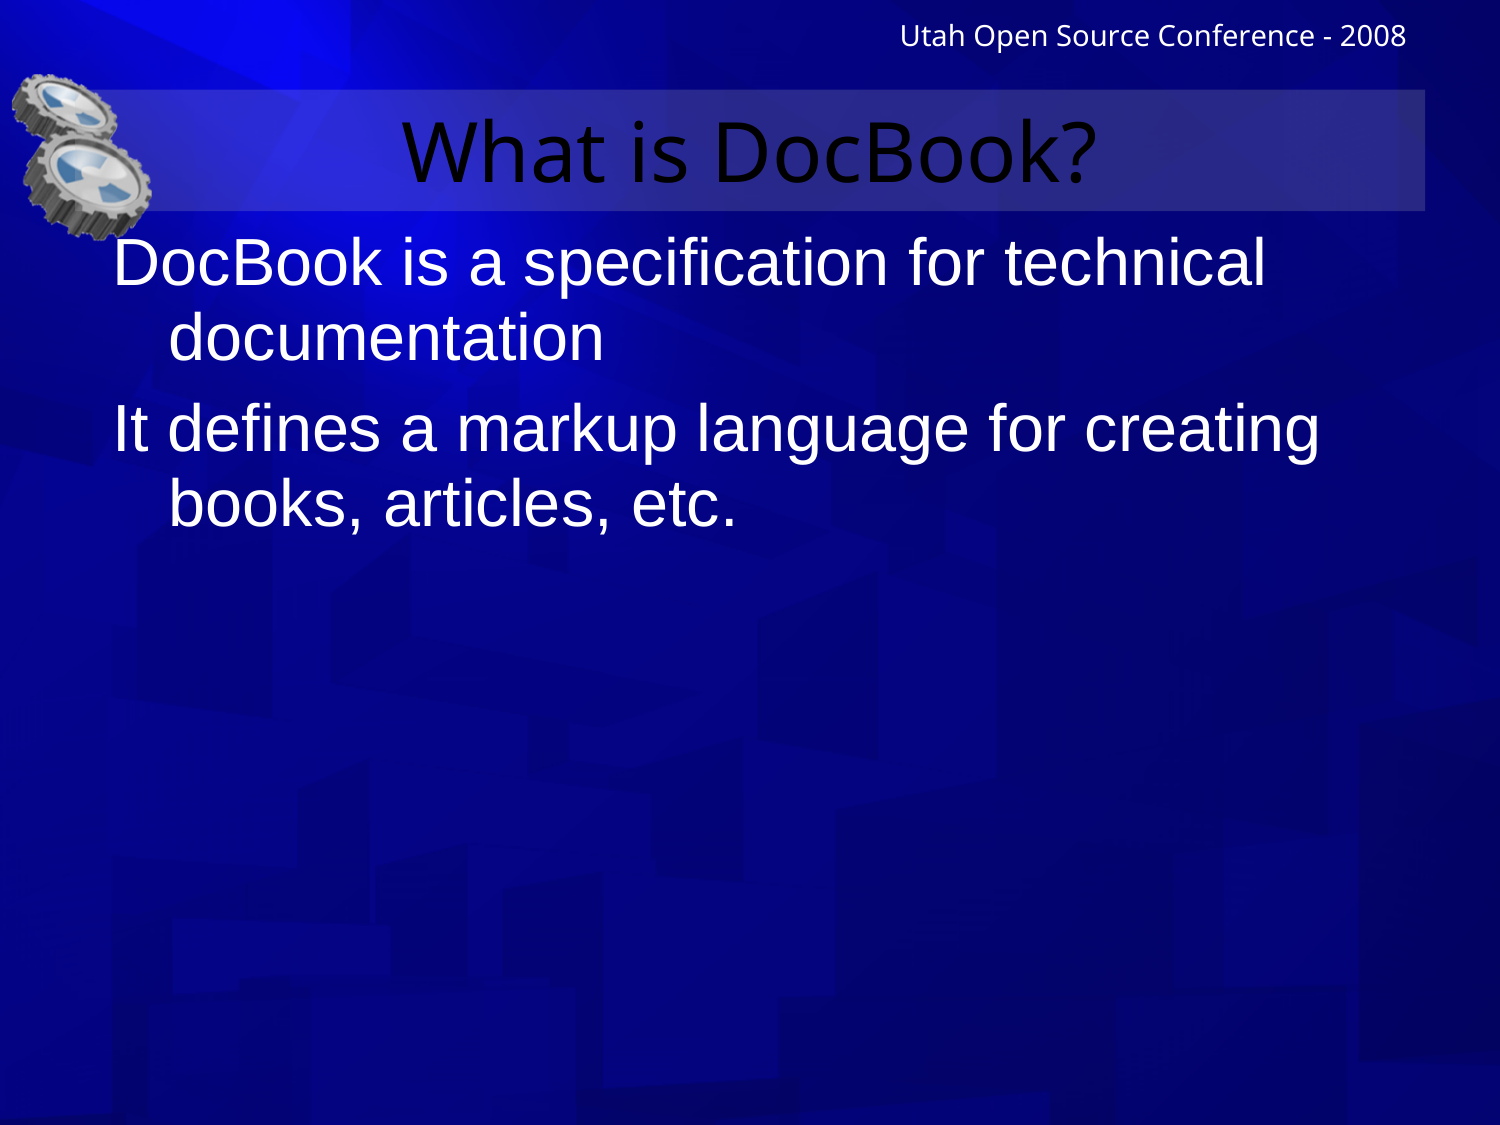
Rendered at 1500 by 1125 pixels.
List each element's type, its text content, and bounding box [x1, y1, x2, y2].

title What is DocBook? [75, 96, 1426, 204]
picture [0, 0, 1500, 1125]
list DocBook is a specification for technical documentation It defines a markup language for creating books, articles, etc. [112, 224, 1388, 998]
